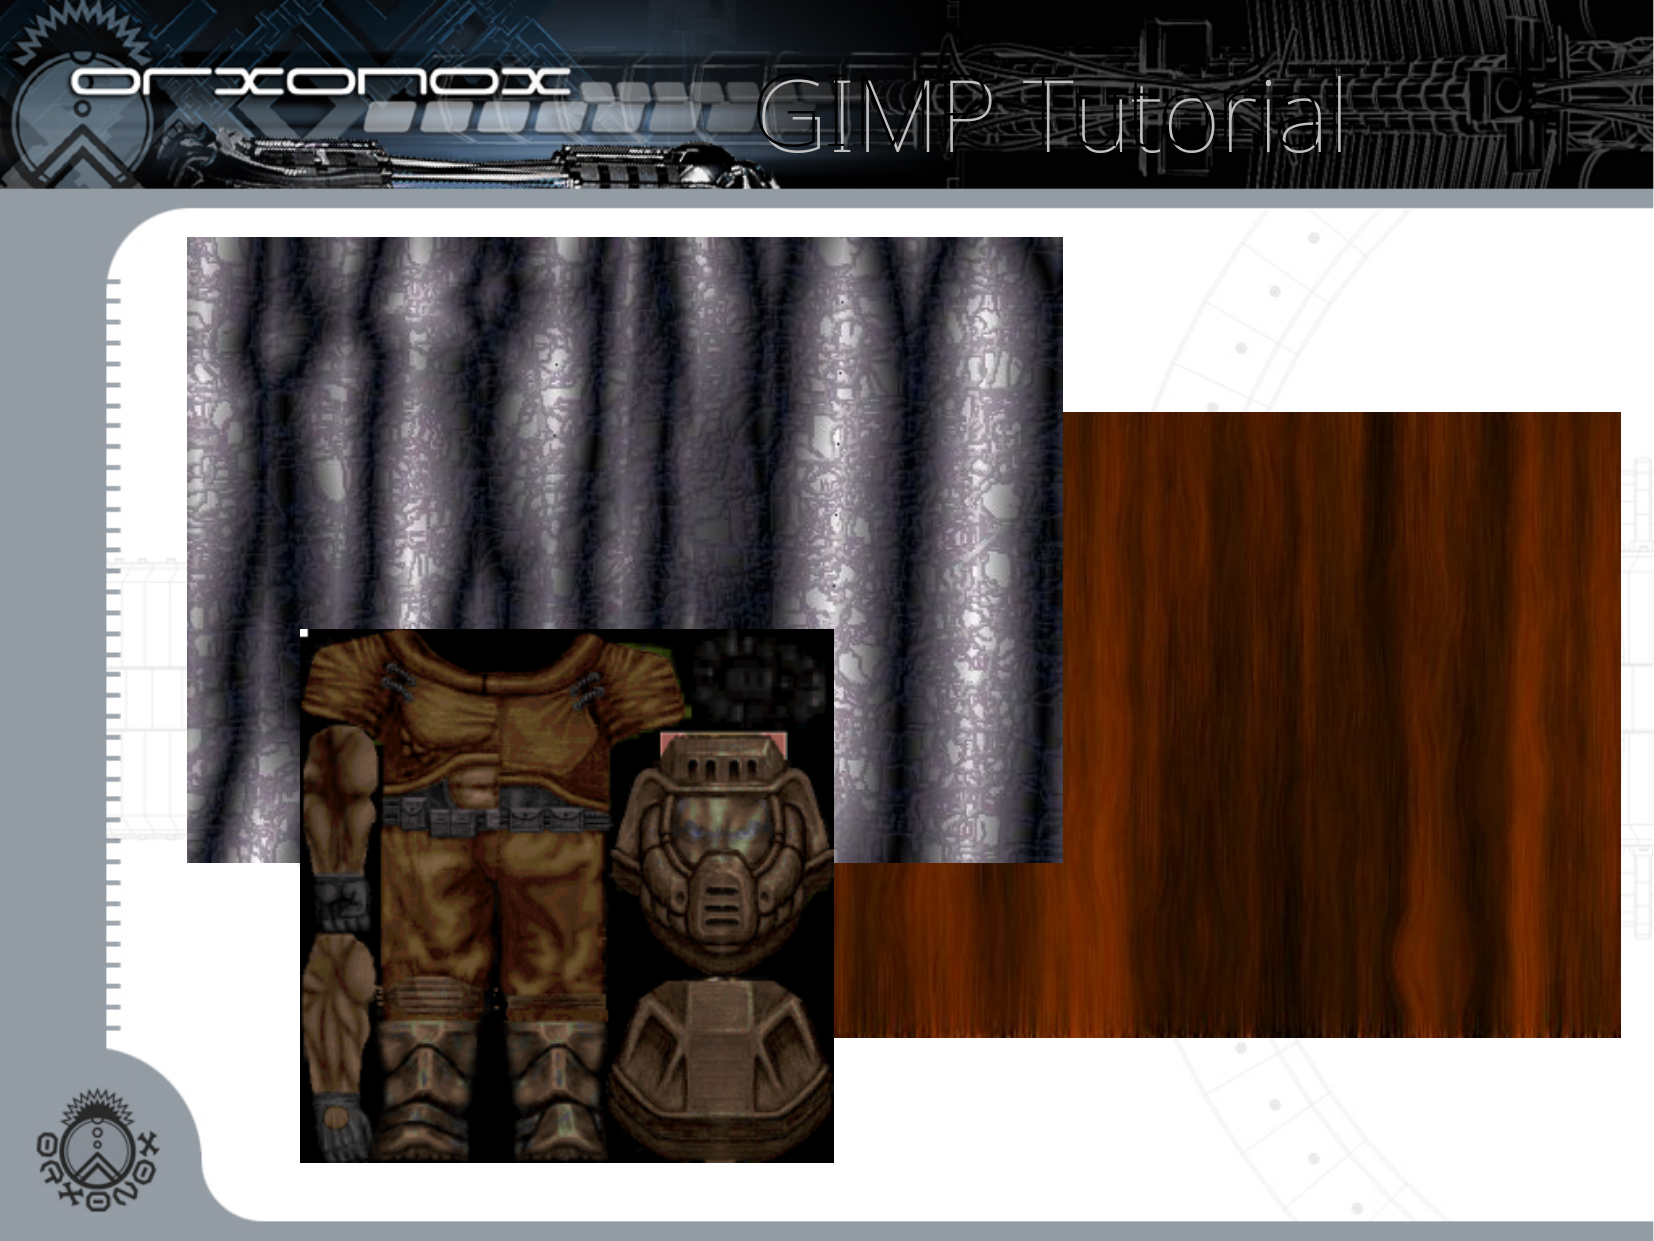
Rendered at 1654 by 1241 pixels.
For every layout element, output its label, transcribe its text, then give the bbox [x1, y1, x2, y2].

picture [0, 0, 1654, 1241]
text_box GIMP Tutorial [700, 32, 1584, 156]
